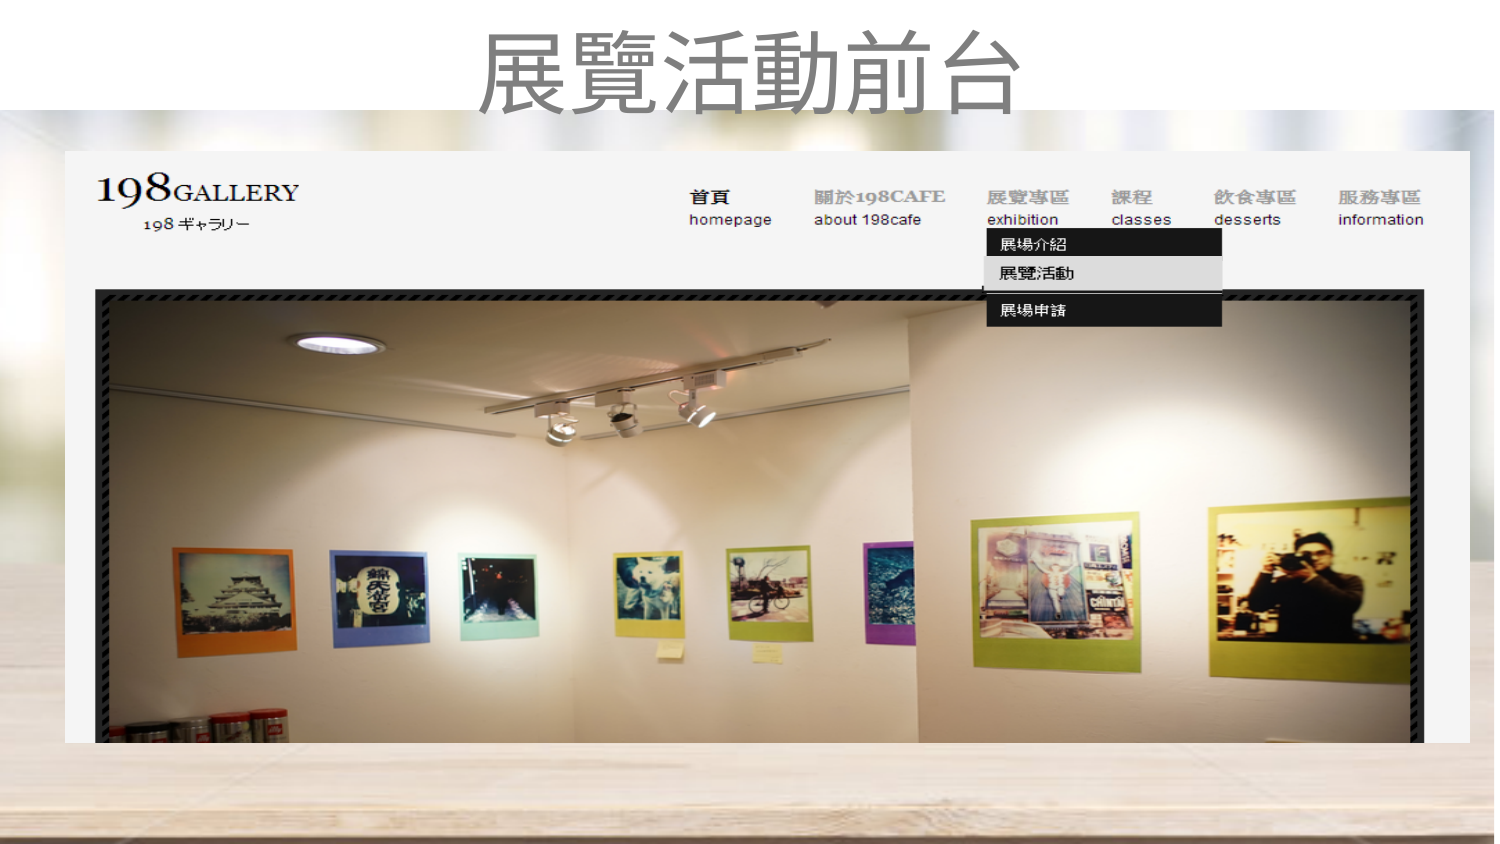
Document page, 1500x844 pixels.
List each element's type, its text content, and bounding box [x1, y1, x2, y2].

picture [0, 110, 1495, 844]
title 展覽活動前台 [76, 0, 1427, 141]
